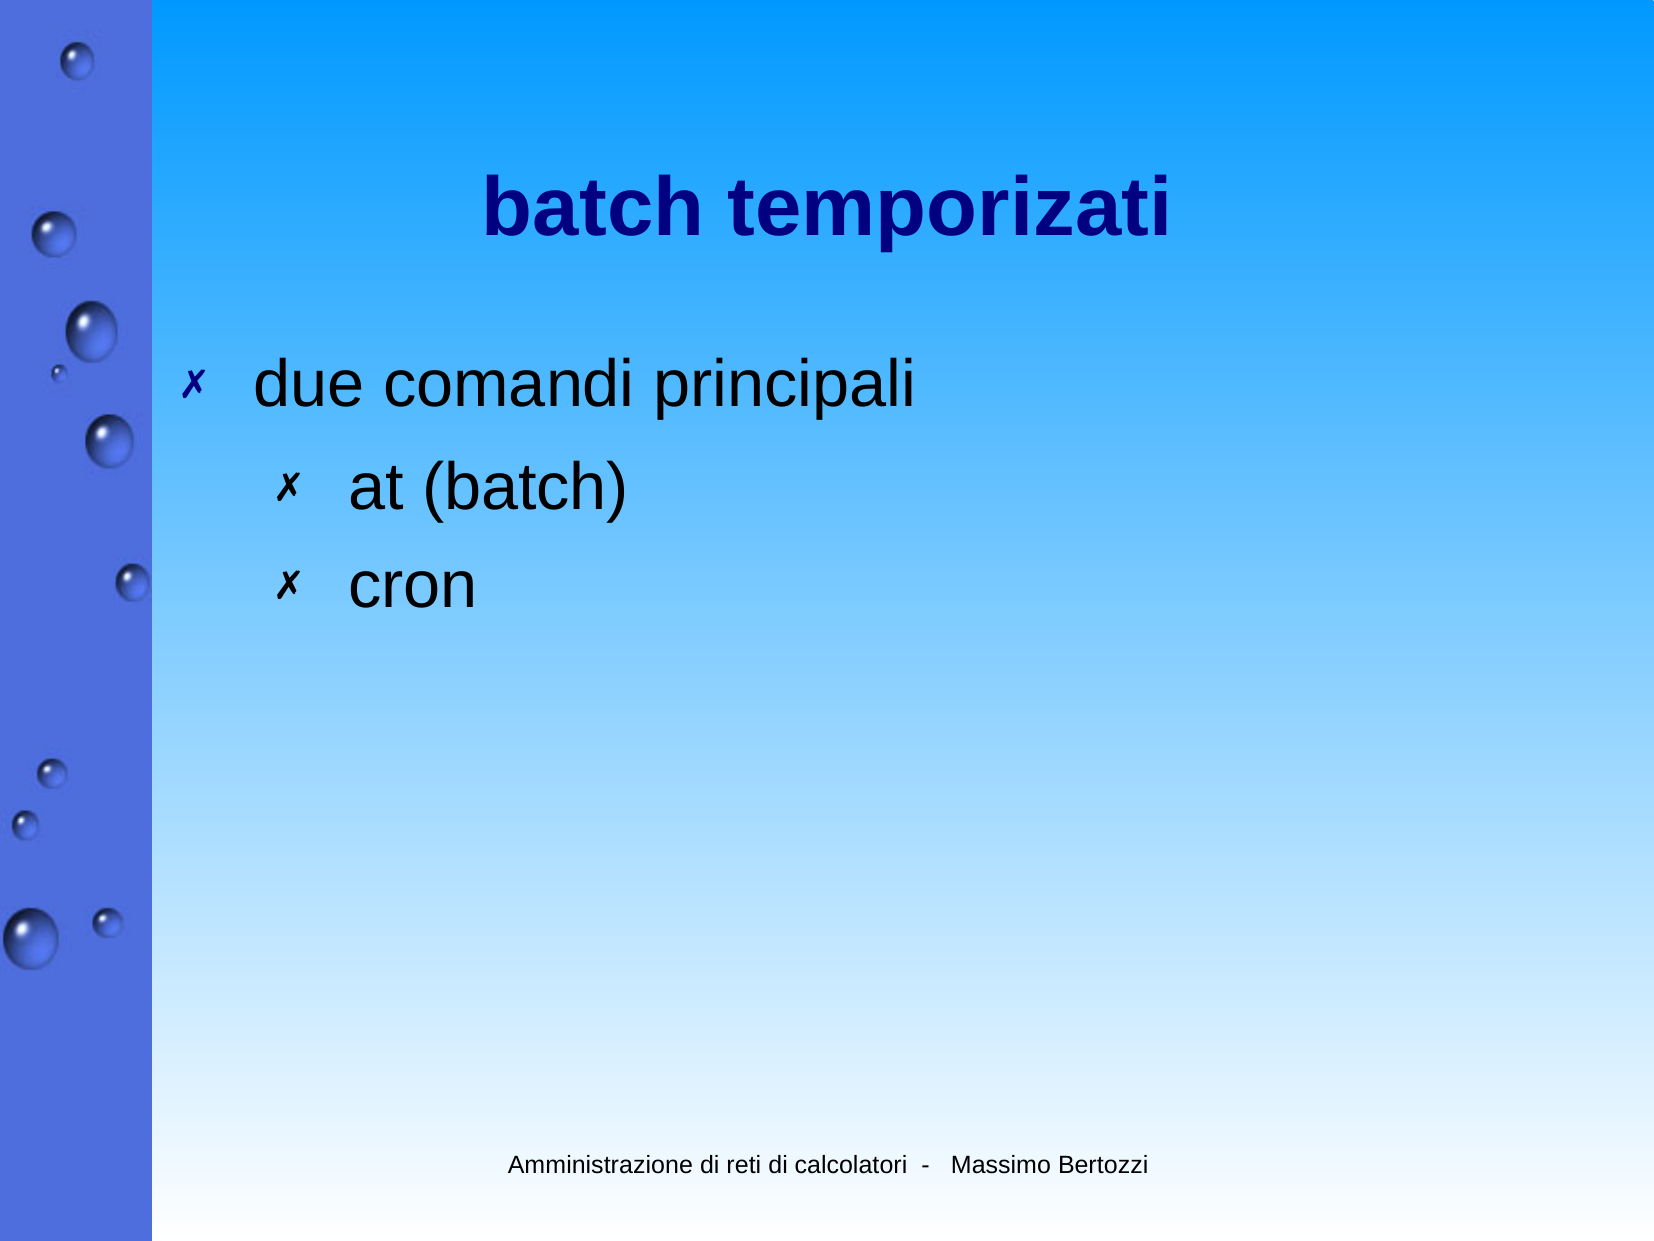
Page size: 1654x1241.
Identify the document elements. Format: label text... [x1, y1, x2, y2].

title batch temporizati [121, 102, 1534, 311]
picture [0, 0, 152, 1241]
list due comandi principali at (batch) cron [159, 346, 1572, 1128]
